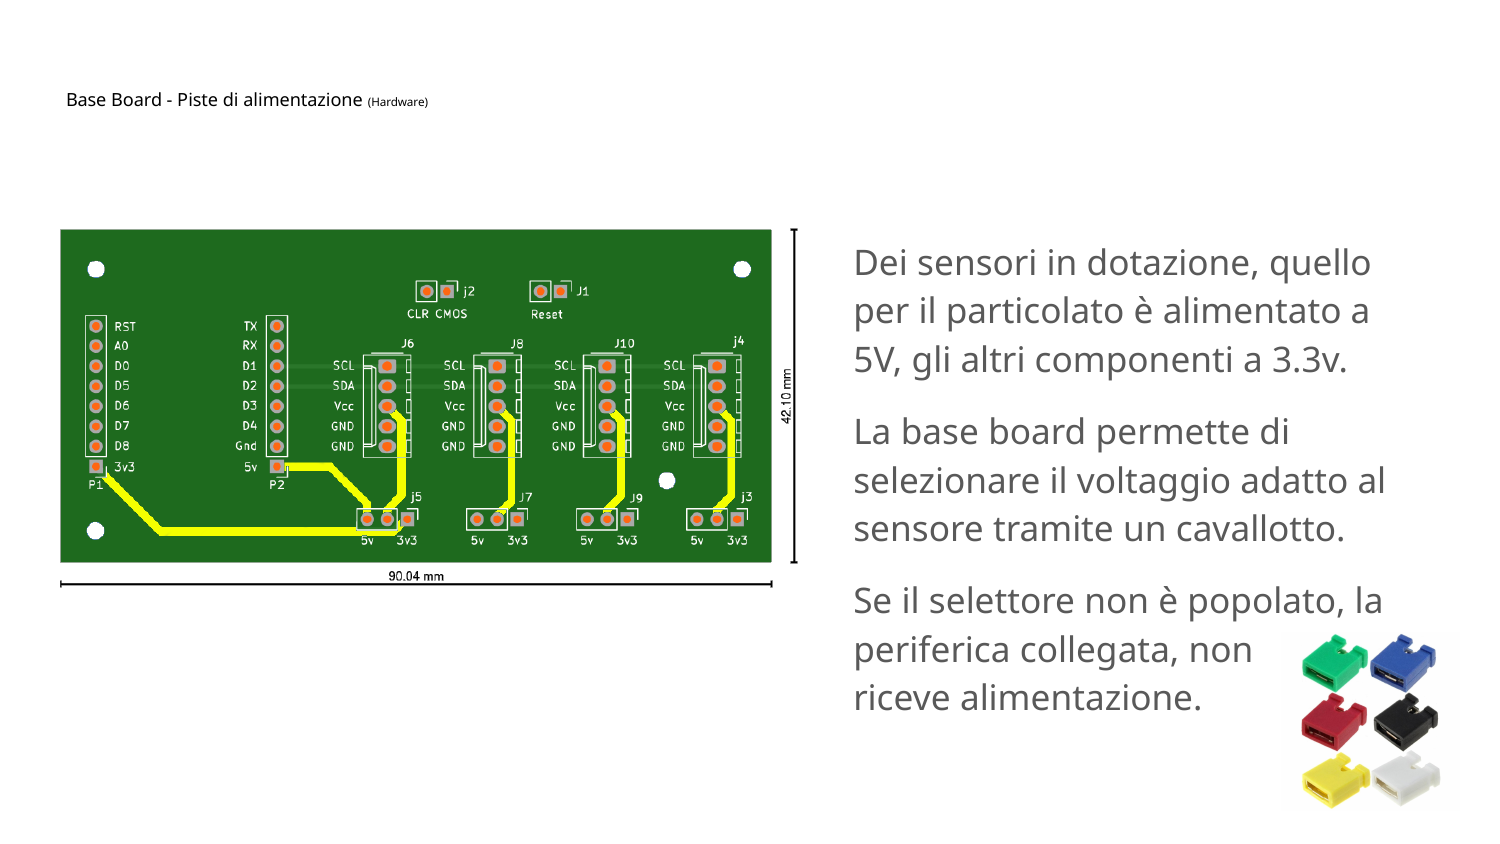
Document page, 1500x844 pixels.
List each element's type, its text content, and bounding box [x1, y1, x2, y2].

title Base Board - Piste di alimentazione (Hardware) [51, 72, 1449, 167]
picture [51, 134, 839, 595]
picture [1281, 632, 1460, 811]
list Dei sensori in dotazione, quello per il particolato è alimentato a 5V, gli altri componenti a 3.3v. La base board permette di selezionare il voltaggio adatto al sensore tramite un cavallotto. Se il selettore non è popolato, la periferica collegata, non riceve alimentazione. [838, 218, 1410, 804]
